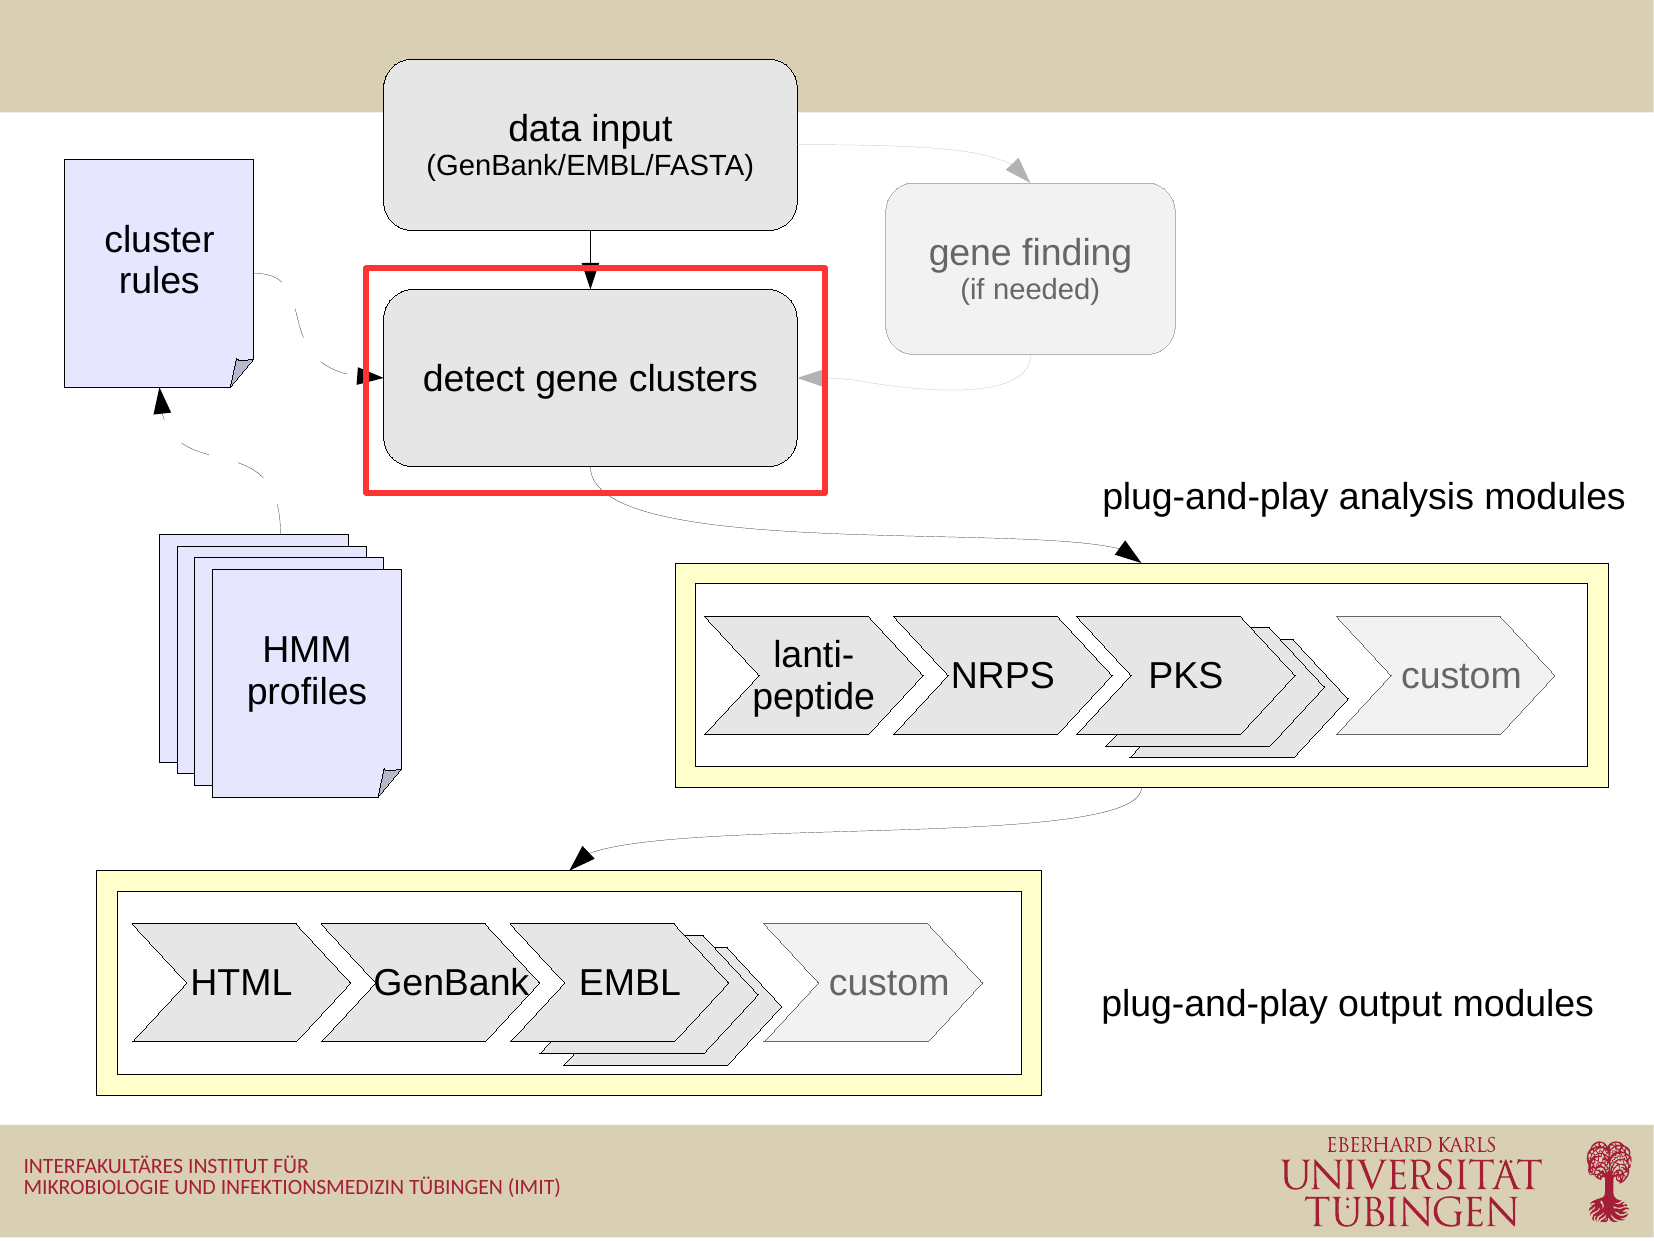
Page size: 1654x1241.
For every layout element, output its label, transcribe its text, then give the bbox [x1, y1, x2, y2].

text_box data input (GenBank/EMBL/FASTA) [383, 59, 798, 231]
text_box HMM profiles [194, 557, 384, 786]
text_box detect gene clusters [383, 289, 798, 467]
text_box HTML [132, 923, 351, 1042]
text_box EMBL [510, 923, 729, 1042]
text_box [96, 870, 1042, 1096]
text_box plug-and-play analysis modules [1087, 468, 1654, 526]
text_box [675, 563, 1609, 788]
text_box gene finding (if needed) [885, 183, 1176, 355]
text_box custom [1336, 616, 1555, 735]
text_box HMM profiles [212, 569, 402, 798]
text_box lanti- peptide [704, 616, 924, 735]
text_box plug-and-play output modules [1086, 975, 1654, 1032]
text_box custom [763, 923, 983, 1042]
text_box NRPS [893, 616, 1113, 735]
text_box HMM profiles [177, 546, 367, 774]
text_box PKS [1076, 616, 1296, 735]
text_box GenBank [321, 923, 540, 1042]
text_box HMM profiles [159, 534, 349, 763]
text_box cluster rules [64, 159, 254, 388]
